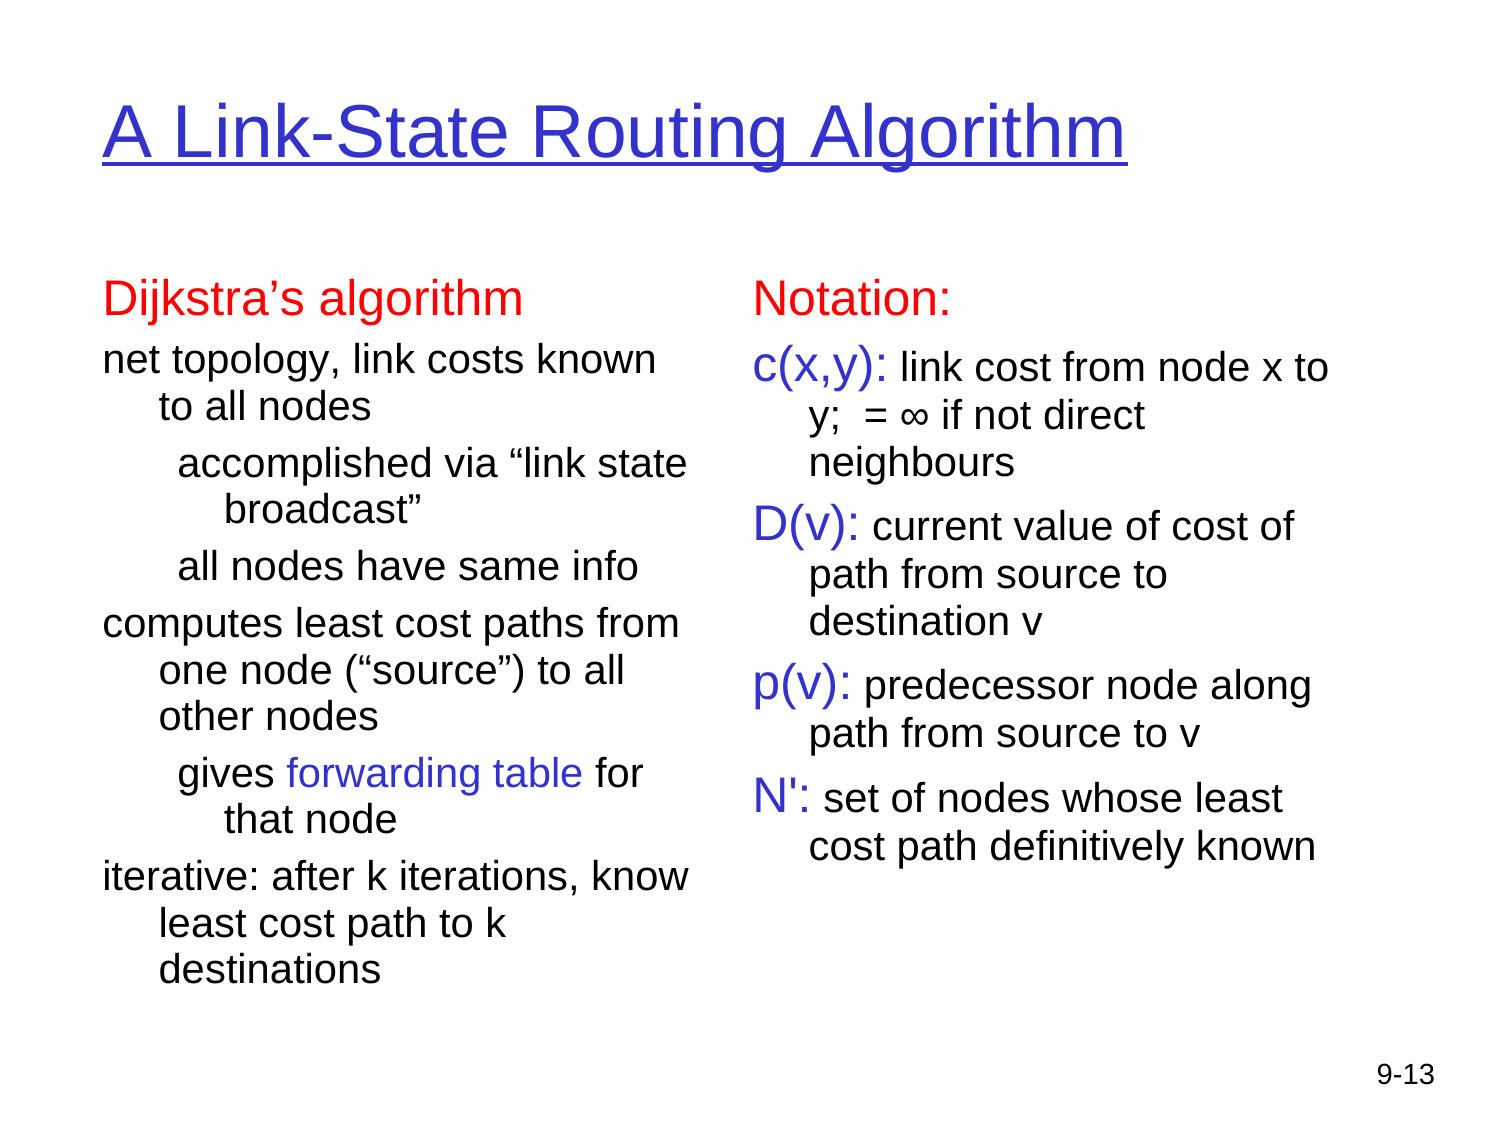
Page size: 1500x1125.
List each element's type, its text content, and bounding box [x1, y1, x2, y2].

title A Link-State Routing Algorithm [87, 37, 1363, 225]
list Notation: c(x,y): link cost from node x to y; = ∞ if not direct neighbours D(v): current value of cost of path from source to destination v p(v): predecessor node along path from source to v N': set of nodes whose least cost path definitively known [737, 262, 1363, 1026]
list Dijkstra’s algorithm net topology, link costs known to all nodes accomplished via “link state broadcast” all nodes have same info computes least cost paths from one node (“source”) to all other nodes gives forwarding table for that node iterative: after k iterations, know least cost path to k destinations [87, 262, 713, 1026]
